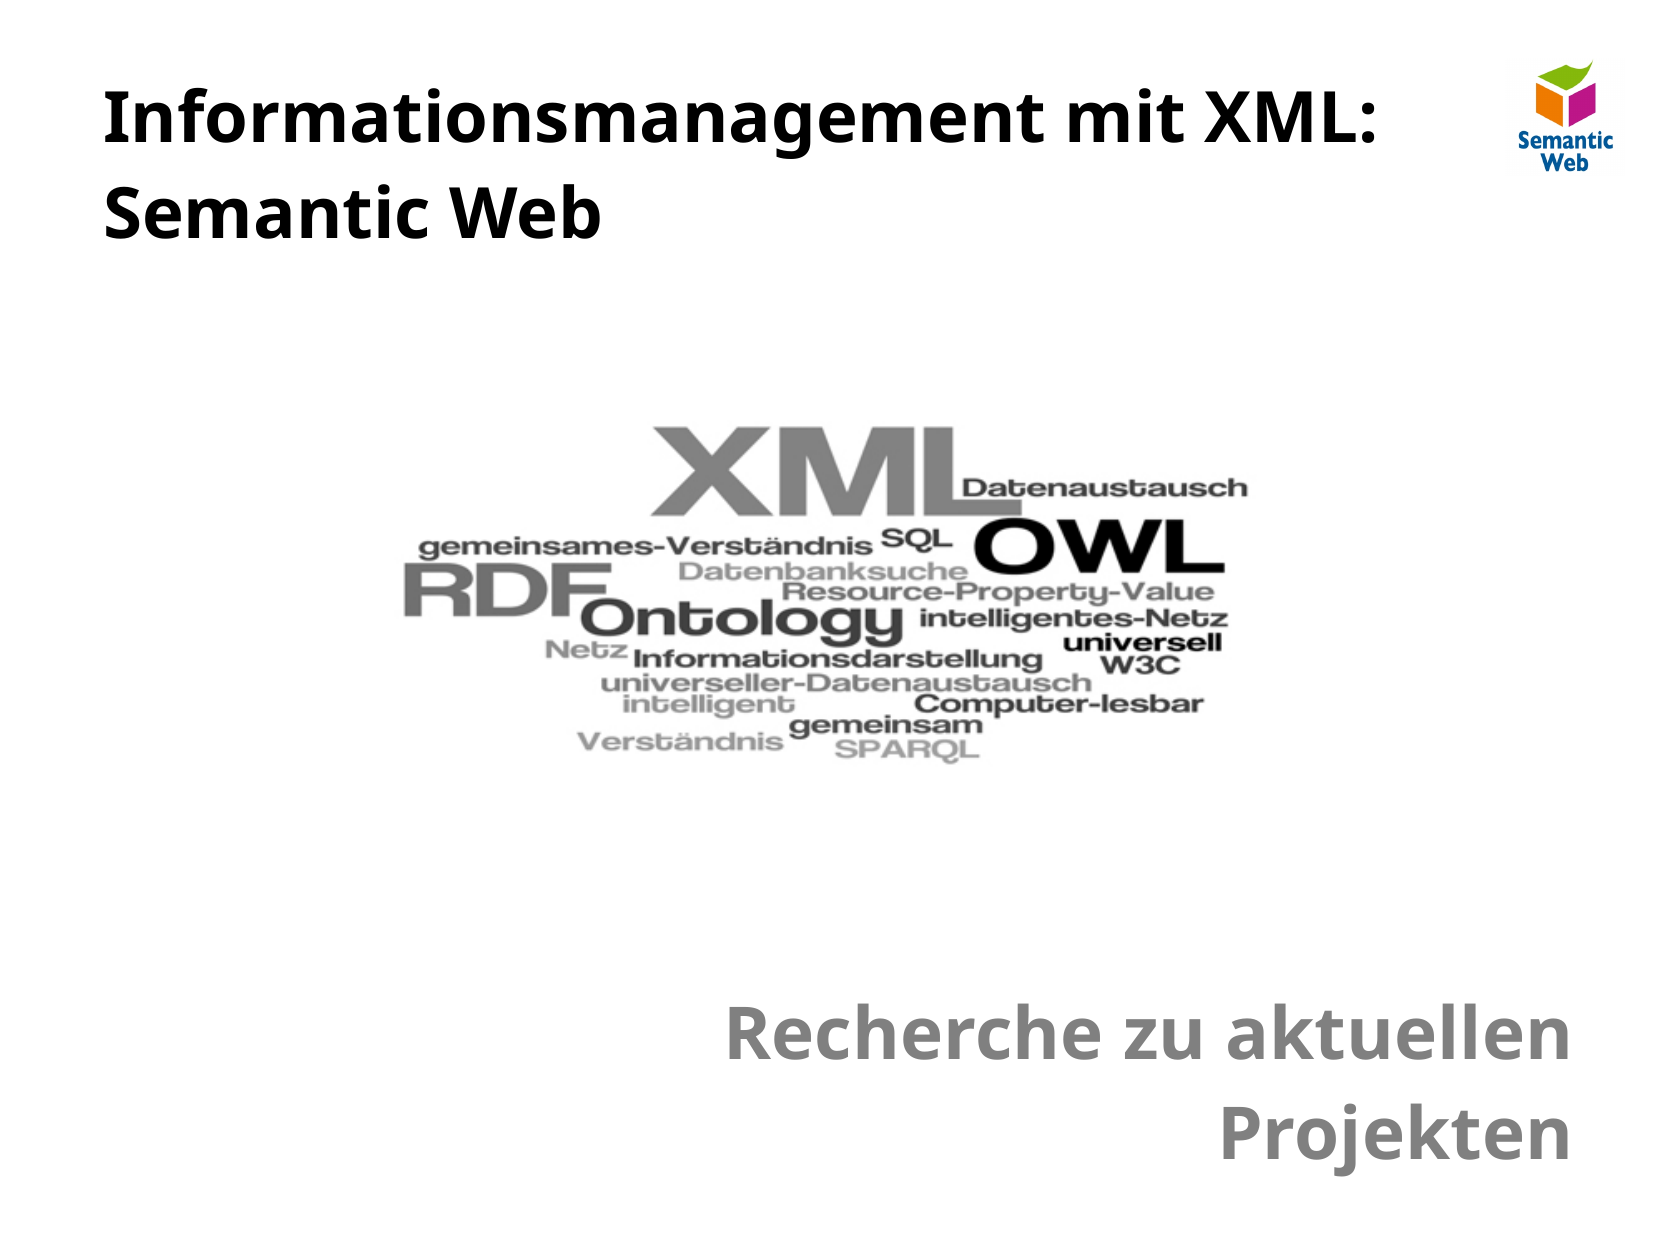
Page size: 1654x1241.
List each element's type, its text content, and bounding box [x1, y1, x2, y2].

picture [1505, 58, 1625, 176]
picture [354, 420, 1300, 768]
text_box Informationsmanagement mit XML: Semantic Web [88, 59, 1418, 245]
text_box Recherche zu aktuellen Projekten [708, 974, 1625, 1166]
